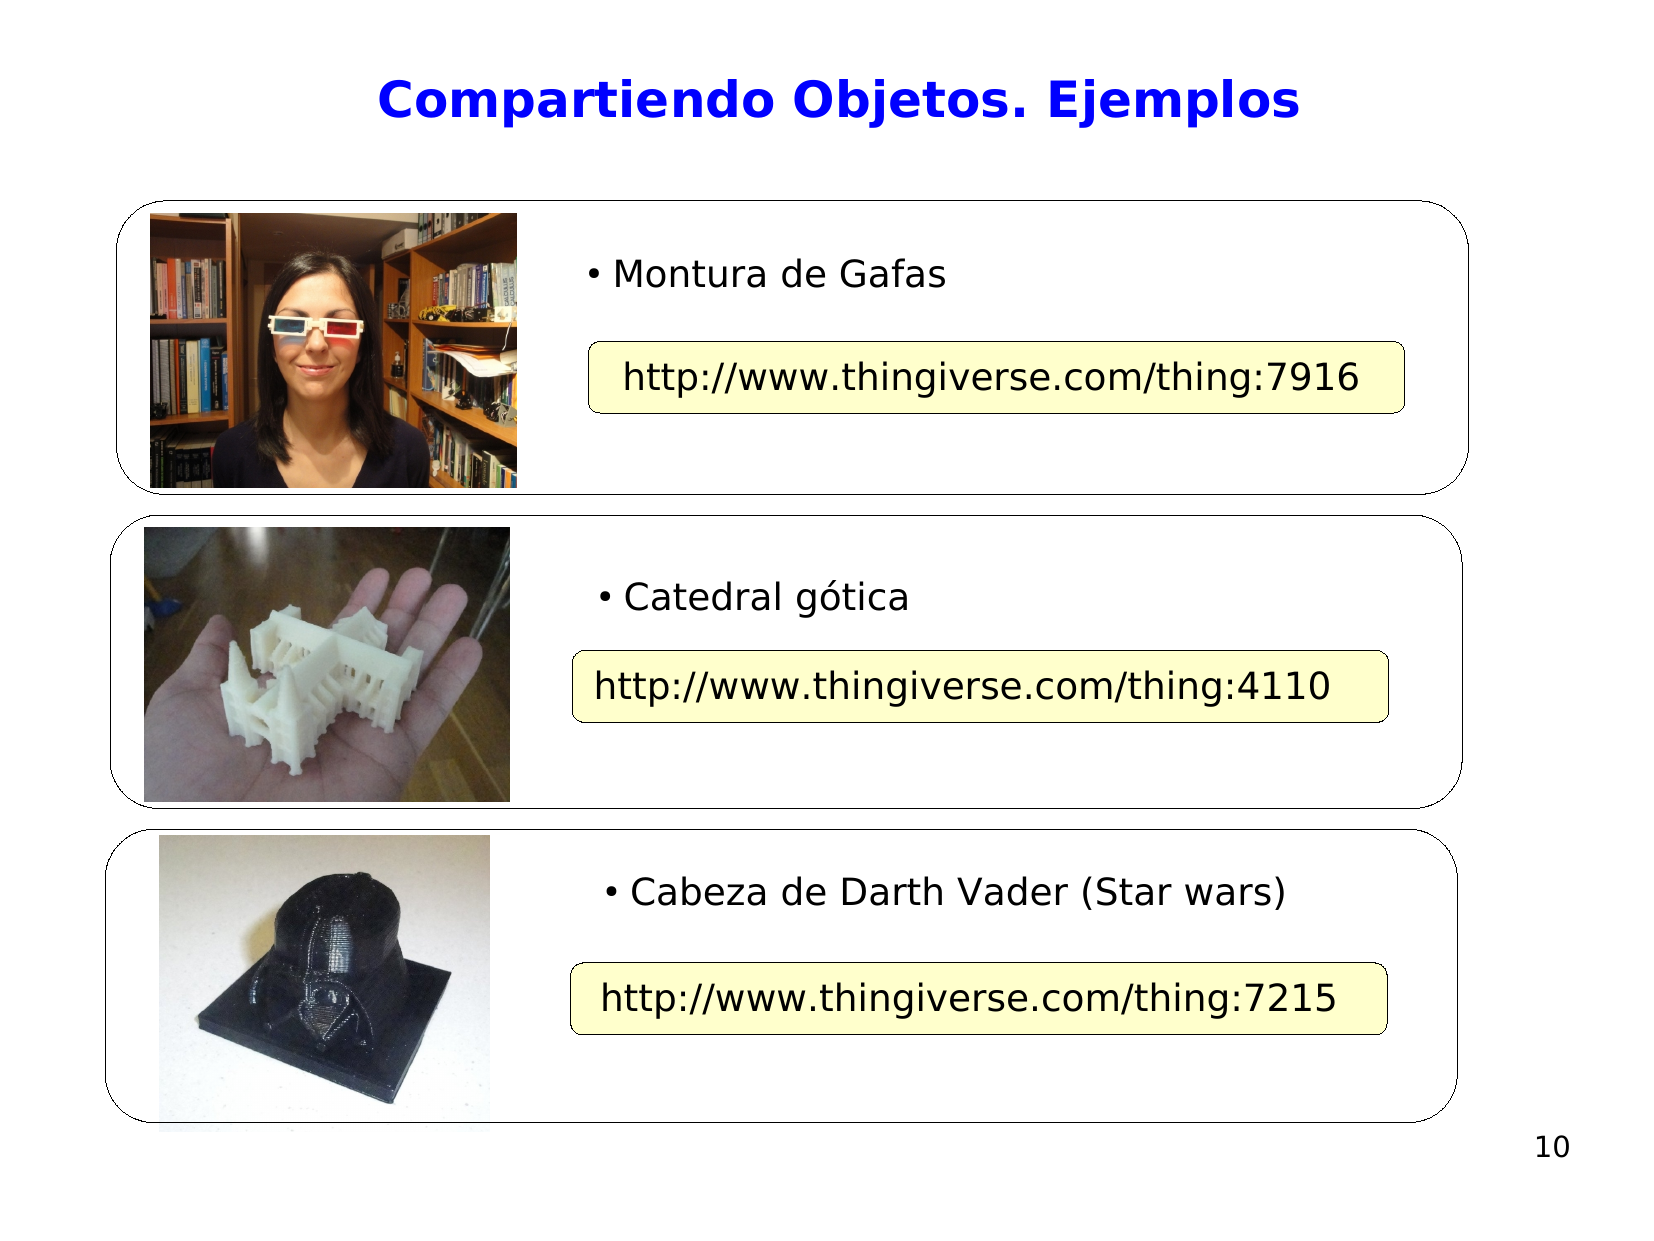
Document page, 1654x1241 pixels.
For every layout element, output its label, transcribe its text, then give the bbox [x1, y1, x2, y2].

text_box [570, 962, 1388, 1035]
picture [159, 1123, 490, 1132]
text_box http://www.thingiverse.com/thing:7916 [607, 348, 1376, 408]
text_box http://www.thingiverse.com/thing:4110 [578, 657, 1348, 717]
text_box Montura de Gafas [572, 245, 1148, 304]
text_box Catedral gótica [583, 568, 1160, 628]
text_box Cabeza de Darth Vader (Star wars) [590, 863, 1343, 923]
text_box Compartiendo Objetos. Ejemplos [362, 63, 1317, 137]
picture [150, 213, 517, 488]
text_box [588, 341, 1405, 414]
picture [159, 835, 490, 1122]
picture [144, 527, 510, 802]
text_box [572, 650, 1389, 723]
text_box http://www.thingiverse.com/thing:7215 [585, 968, 1354, 1028]
